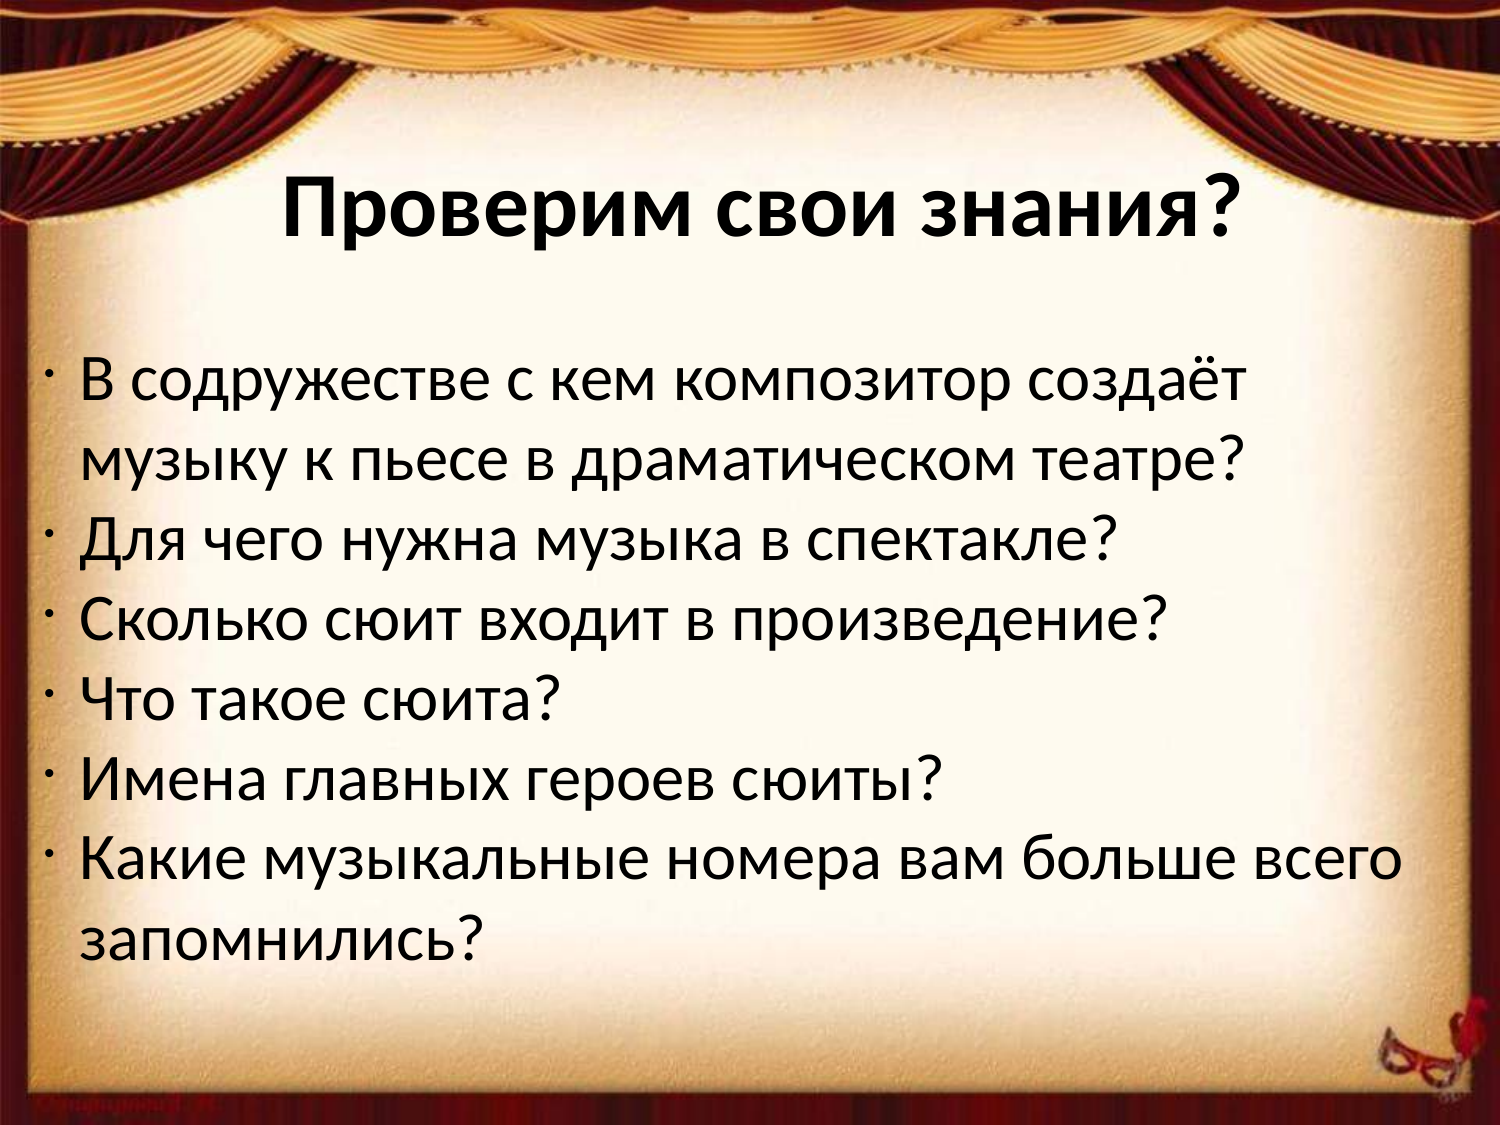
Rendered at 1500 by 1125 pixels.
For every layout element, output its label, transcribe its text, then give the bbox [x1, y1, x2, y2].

text_box В содружестве с кем композитор создаёт музыку к пьесе в драматическом театре? Для чего нужна музыка в спектакле? Сколько сюит входит в произведение? Что такое сюита? Имена главных героев сюиты? Какие музыкальные номера вам больше всего запомнились? [29, 326, 1471, 1071]
picture [0, 0, 1500, 1125]
title Проверим свои знания? [88, 137, 1439, 325]
